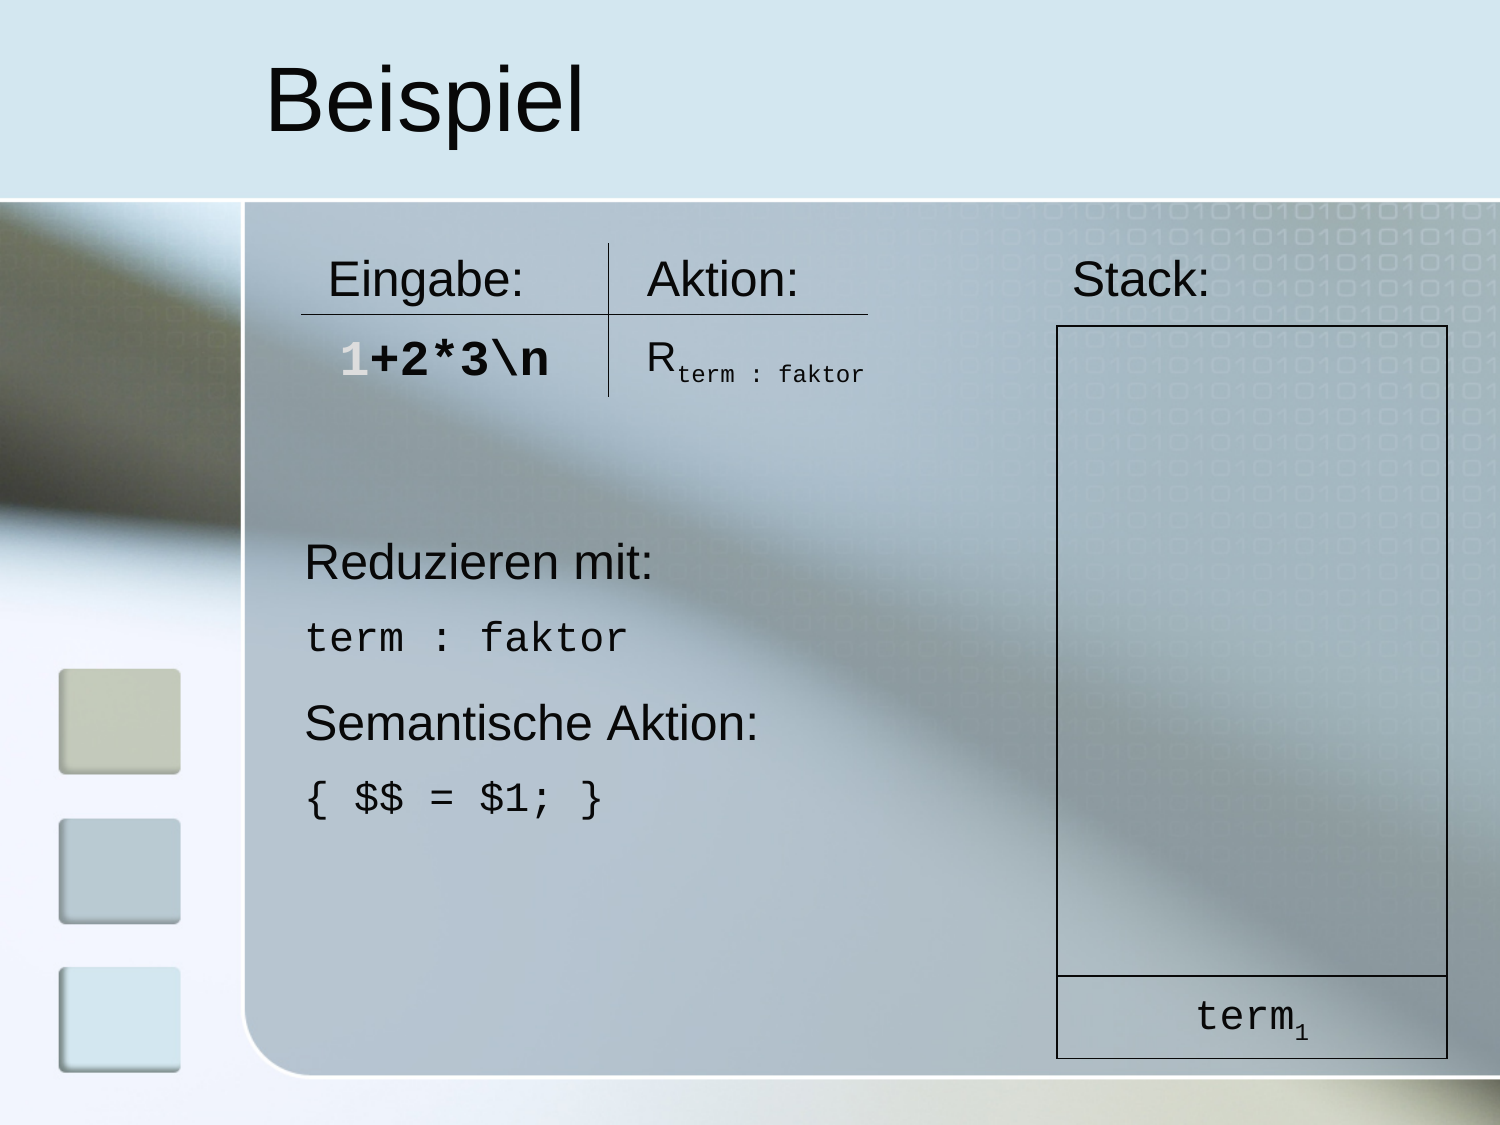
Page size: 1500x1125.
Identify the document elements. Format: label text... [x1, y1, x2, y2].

text_box term1 [1056, 987, 1447, 1056]
text_box Stack: [1057, 243, 1459, 315]
text_box Eingabe: [312, 243, 550, 314]
text_box Rterm : faktor [631, 326, 904, 398]
picture [0, 0, 1500, 1125]
text_box 1+2*3\n [324, 326, 585, 399]
text_box Aktion: [632, 243, 822, 314]
title Beispiel [249, 12, 1461, 188]
text_box Reduzieren mit: term : faktor Semantische Aktion: { $$ = $1; } [289, 527, 1022, 832]
